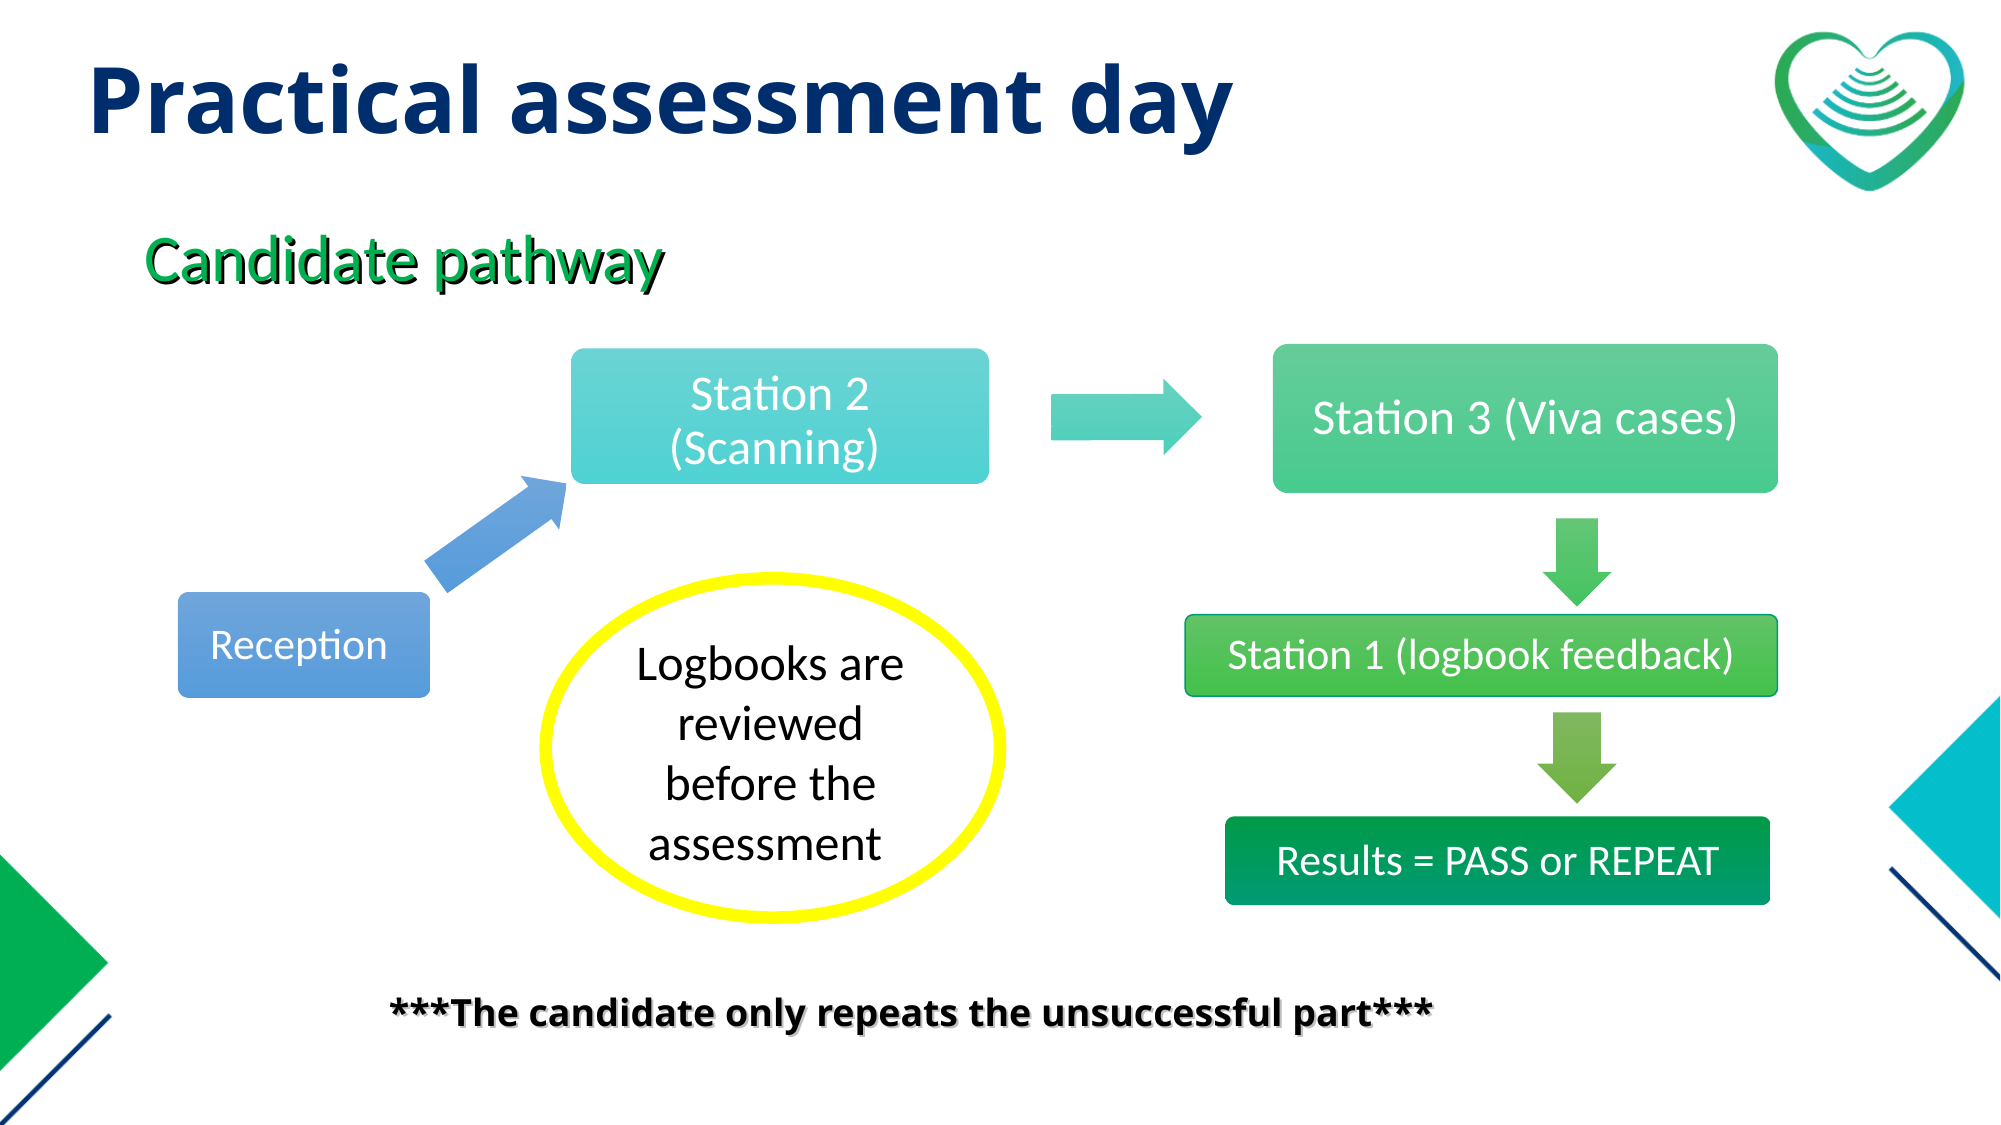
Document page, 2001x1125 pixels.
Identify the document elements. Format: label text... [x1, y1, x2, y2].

text_box Station 1 (logbook feedback) [1185, 614, 1778, 697]
text_box Results = PASS or REPEAT [1225, 816, 1771, 906]
text_box [1537, 712, 1617, 804]
text_box Logbooks are reviewed before the assessment [602, 623, 940, 881]
text_box [1542, 518, 1612, 607]
text_box Station 2 (Scanning) [571, 348, 990, 484]
text_box Candidate pathway [116, 207, 692, 302]
text_box [1051, 378, 1202, 456]
text_box Reception [177, 592, 431, 698]
text_box [424, 475, 567, 594]
text_box Station 3 (Viva cases) [1272, 343, 1779, 493]
title Practical assessment day [71, 46, 1797, 188]
text_box ***The candidate only repeats the unsuccessful part*** [174, 981, 1649, 1042]
